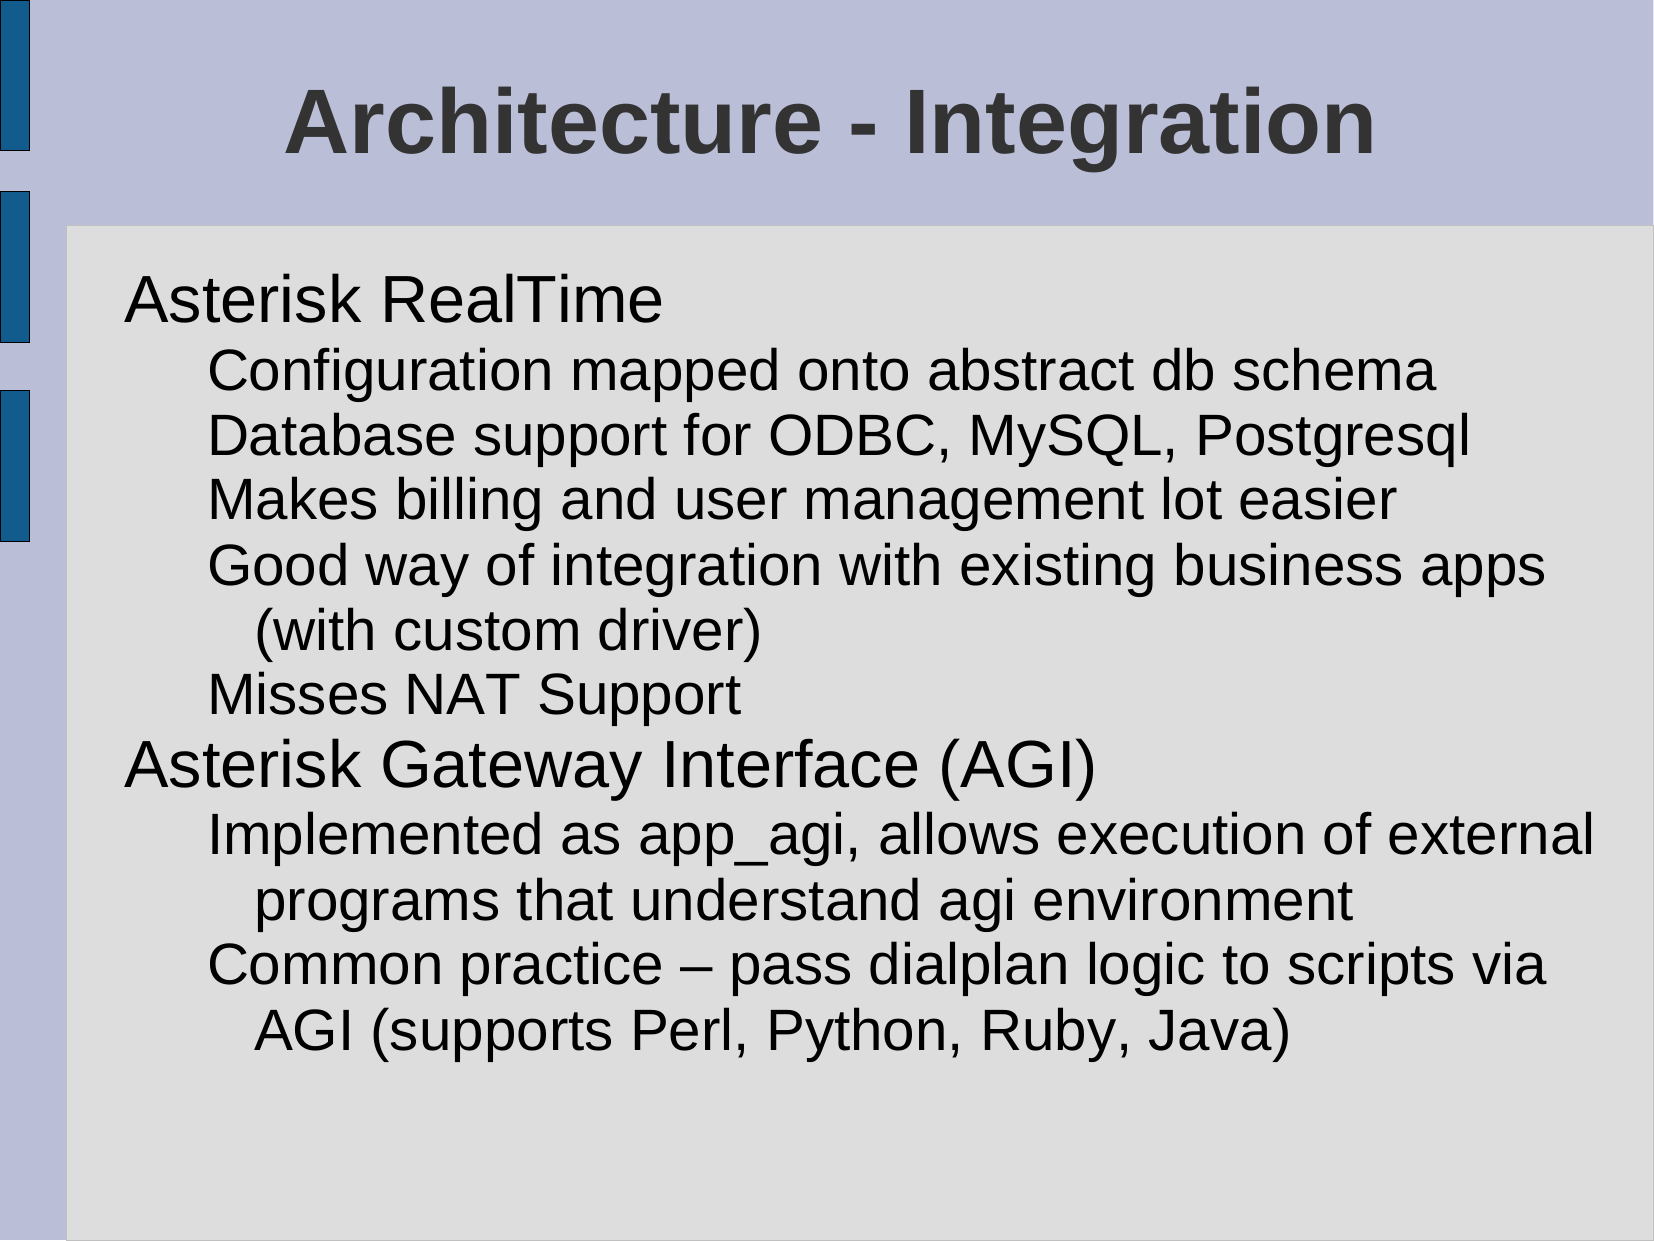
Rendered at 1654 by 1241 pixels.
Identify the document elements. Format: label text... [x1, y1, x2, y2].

list Asterisk RealTime Configuration mapped onto abstract db schema Database support for ODBC, MySQL, Postgresql Makes billing and user management lot easier Good way of integration with existing business apps (with custom driver) Misses NAT Support Asterisk Gateway Interface (AGI) Implemented as app_agi, allows execution of external programs that understand agi environment Common practice – pass dialplan logic to scripts via AGI (supports Perl, Python, Ruby, Java) [112, 262, 1613, 1163]
title Architecture - Integration [125, 17, 1538, 226]
